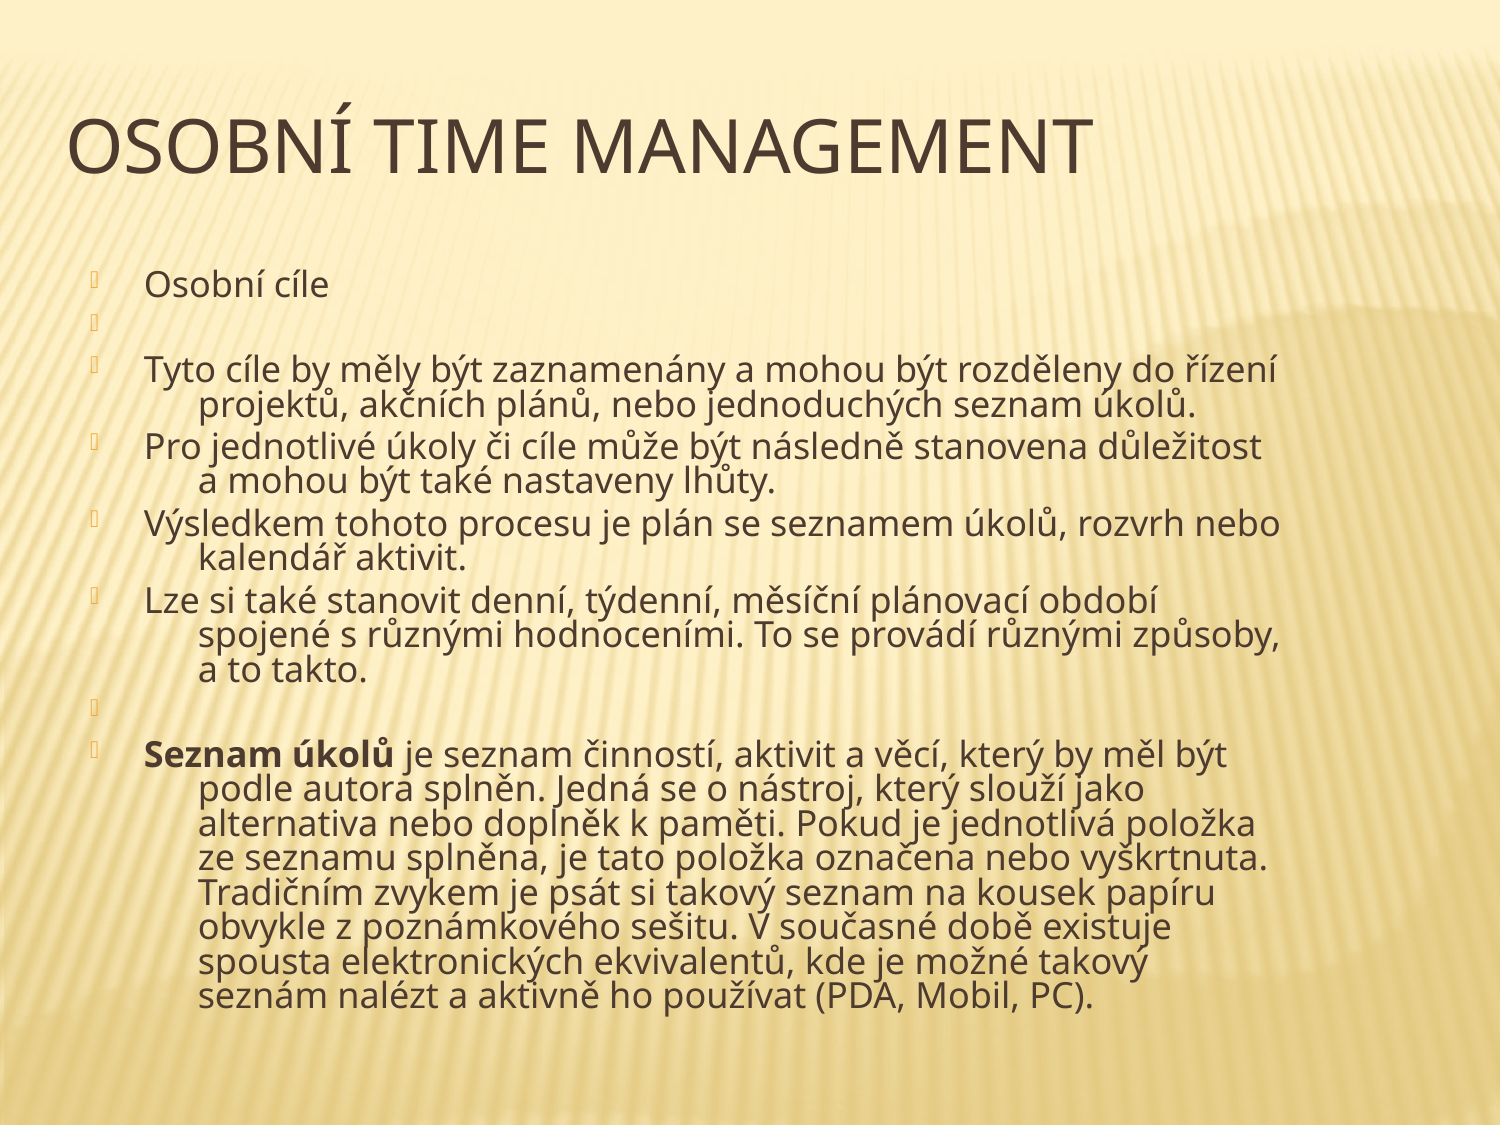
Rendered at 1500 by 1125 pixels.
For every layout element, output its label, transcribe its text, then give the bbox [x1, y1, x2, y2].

list Osobní cíle Tyto cíle by měly být zaznamenány a mohou být rozděleny do řízení projektů, akčních plánů, nebo jednoduchých seznam úkolů. Pro jednotlivé úkoly či cíle může být následně stanovena důležitost a mohou být také nastaveny lhůty. Výsledkem tohoto procesu je plán se seznamem úkolů, rozvrh nebo kalendář aktivit. Lze si také stanovit denní, týdenní, měsíční plánovací období spojené s různými hodnoceními. To se provádí různými způsoby, a to takto. Seznam úkolů je seznam činností, aktivit a věcí, který by měl být podle autora splněn. Jedná se o nástroj, který slouží jako alternativa nebo doplněk k paměti. Pokud je jednotlivá položka ze seznamu splněna, je tato položka označena nebo vyškrtnuta. Tradičním zvykem je psát si takový seznam na kousek papíru obvykle z poznámkového sešitu. V současné době existuje spousta elektronických ekvivalentů, kde je možné takový seznám nalézt a aktivně ho používat (PDA, Mobil, PC). [75, 262, 1300, 1067]
title Osobní Time management [50, 75, 1476, 213]
